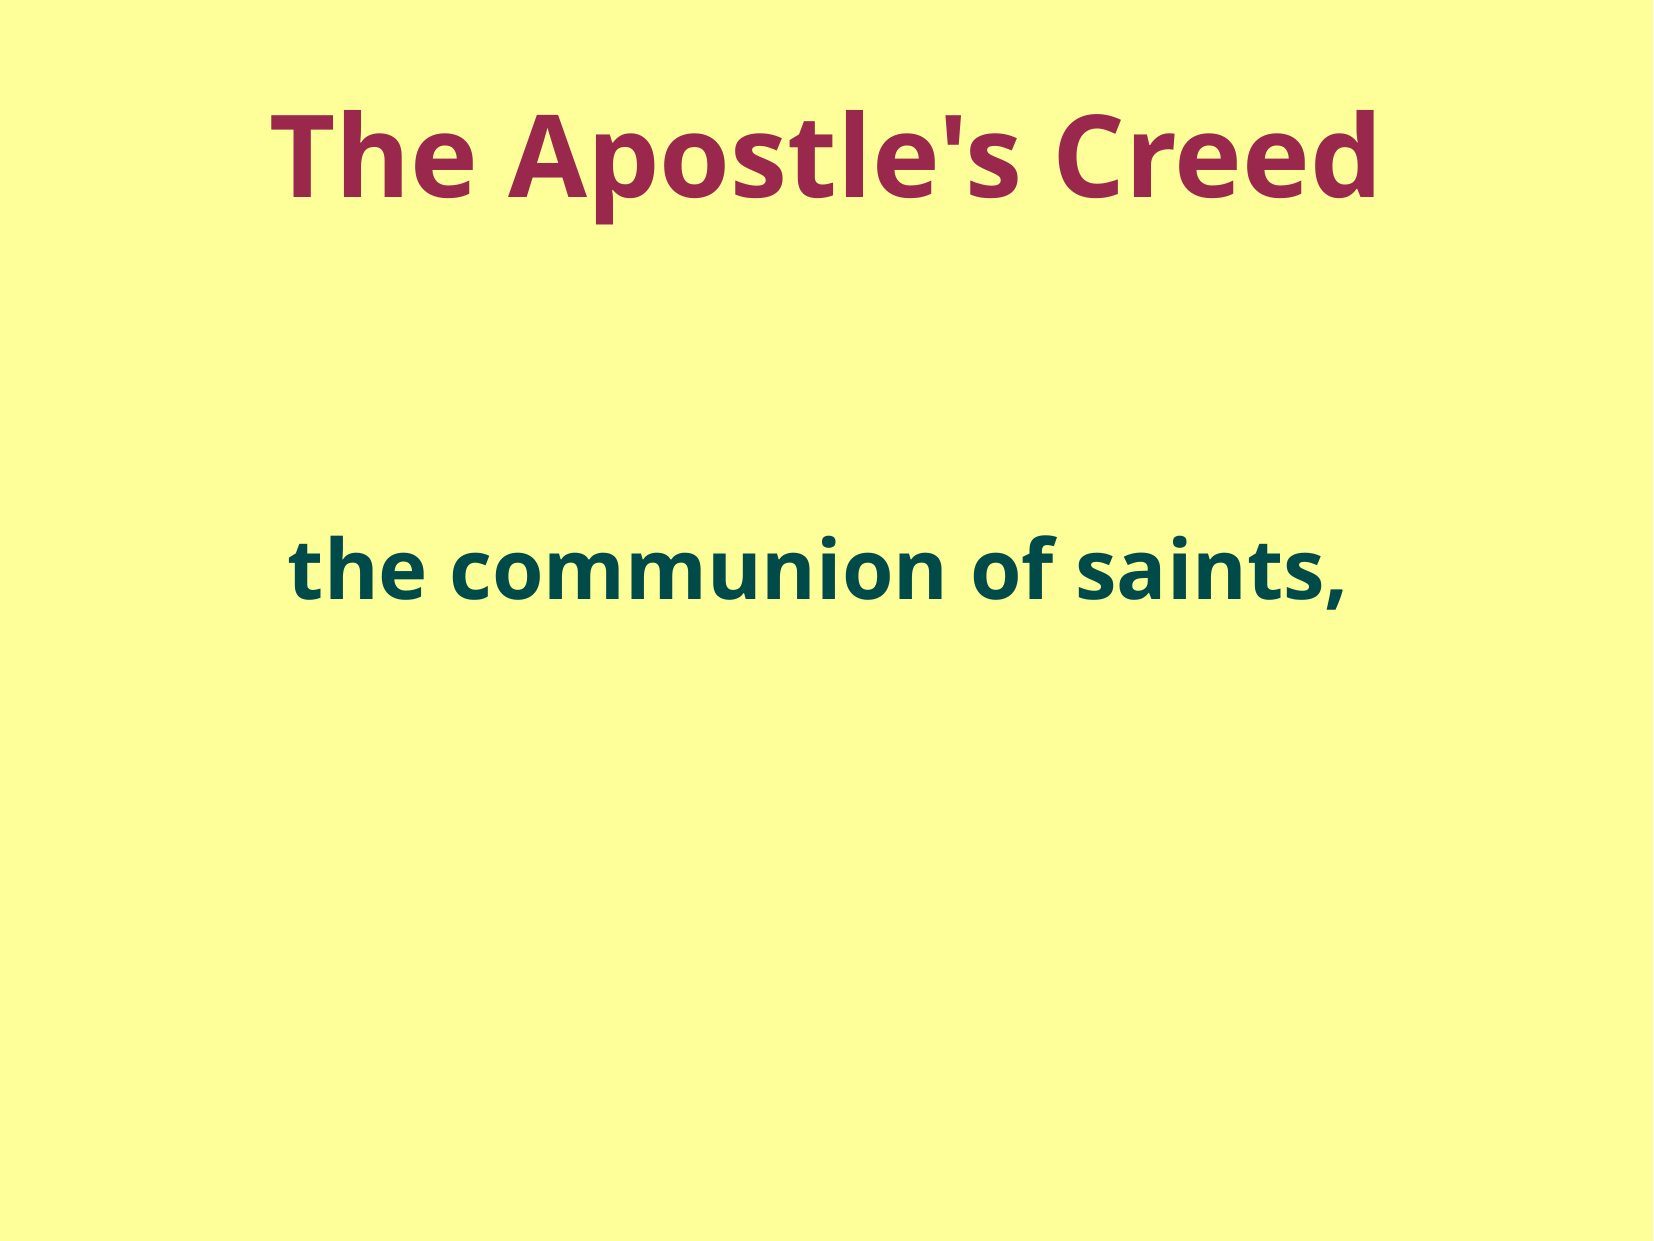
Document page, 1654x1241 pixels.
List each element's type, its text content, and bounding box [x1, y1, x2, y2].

title The Apostle's Creed [82, 49, 1571, 257]
text_box the communion of saints, [74, 309, 1563, 826]
